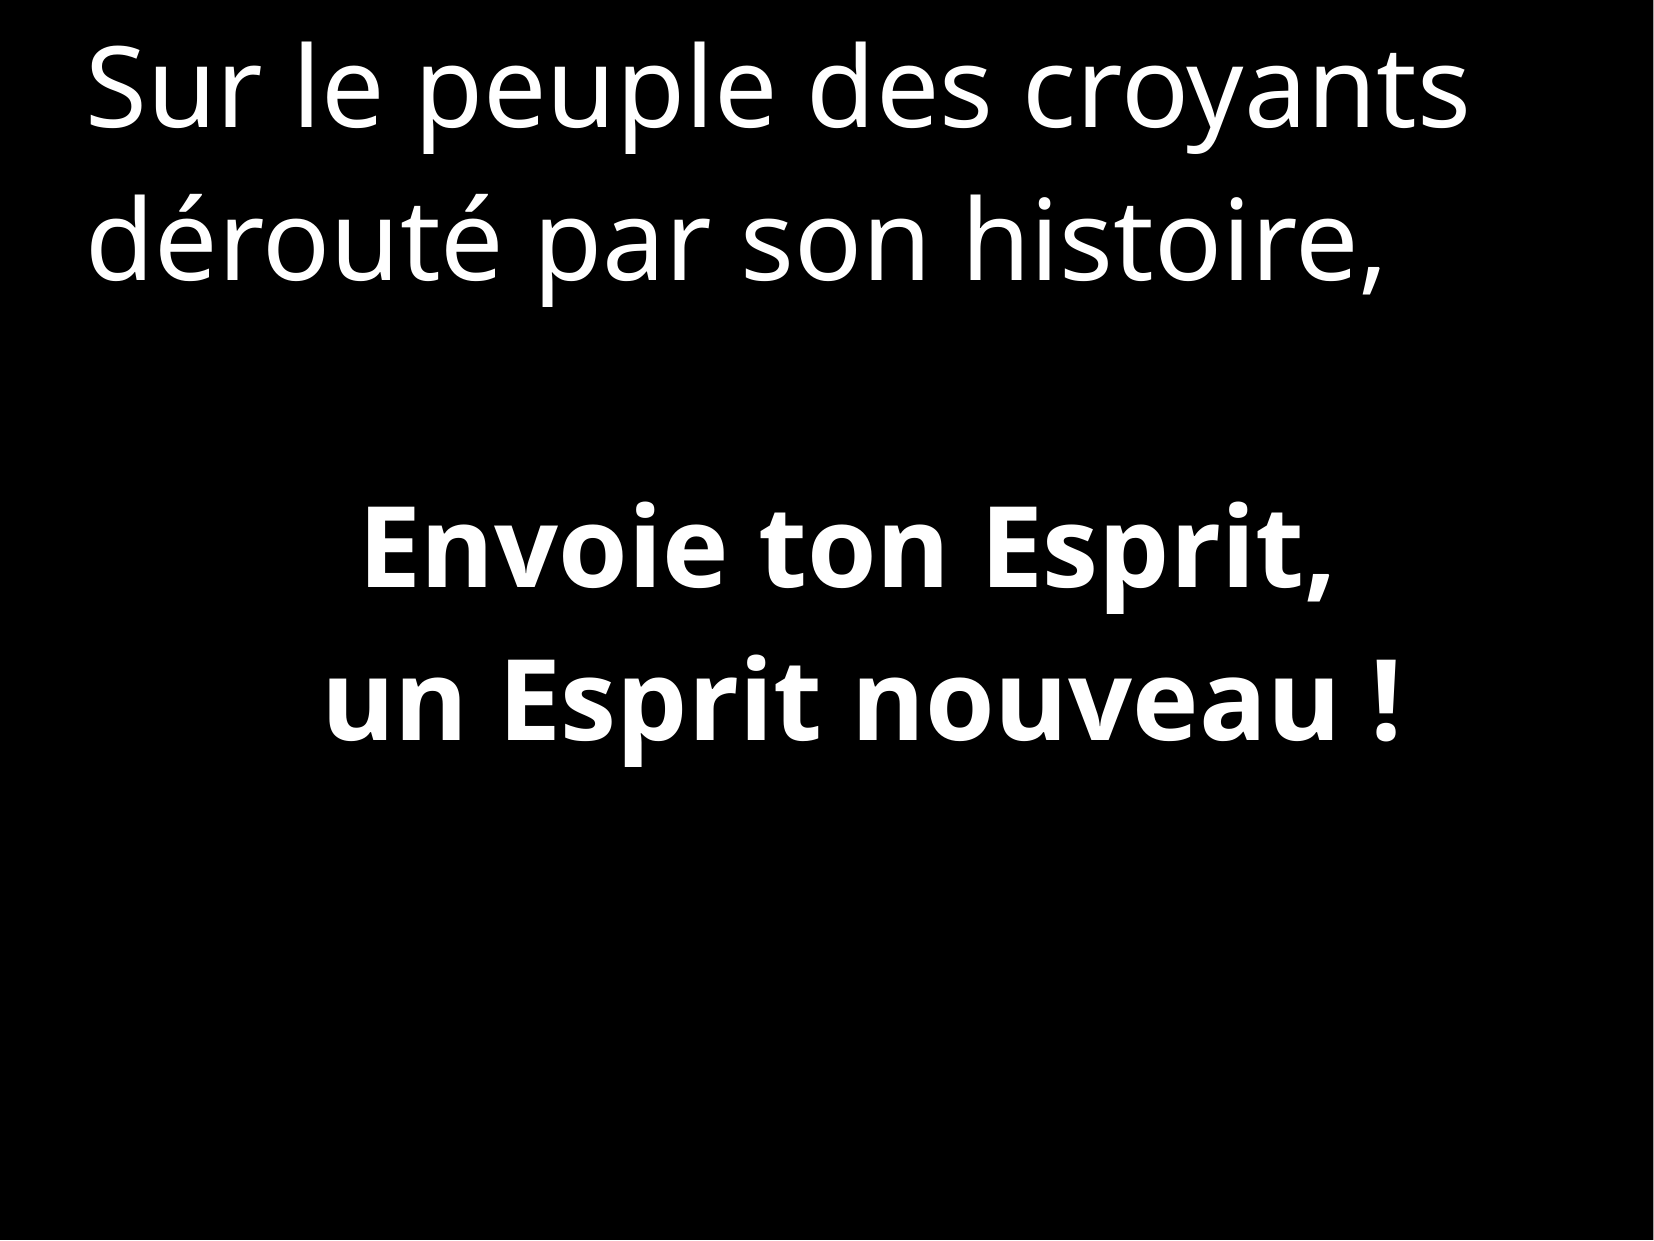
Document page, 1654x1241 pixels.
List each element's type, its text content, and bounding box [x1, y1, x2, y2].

text_box Sur le peuple des croyants dérouté par son histoire, Envoie ton Esprit, un Esprit nouveau ! [0, 0, 1654, 1241]
